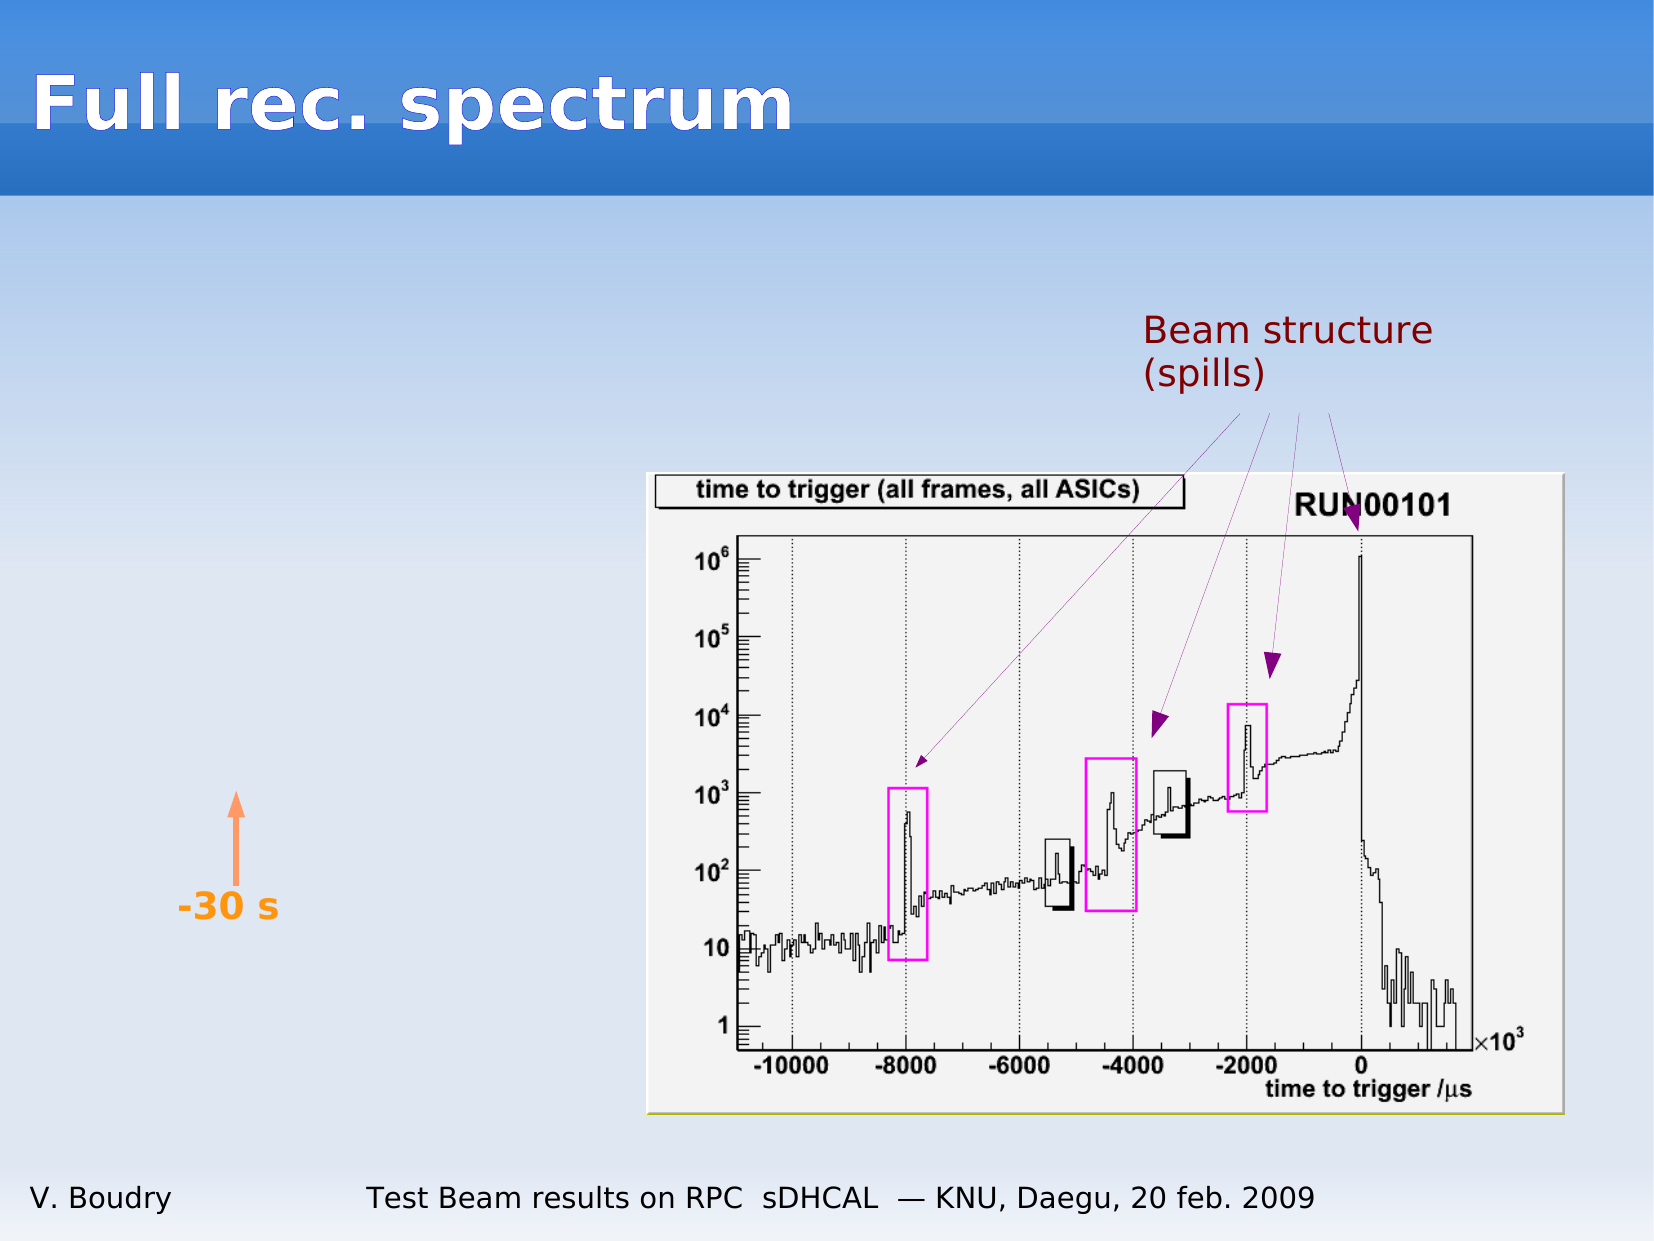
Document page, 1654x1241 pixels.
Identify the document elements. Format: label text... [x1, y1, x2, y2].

text_box Beam structure (spills) [1127, 301, 1449, 404]
title Full rec. spectrum [29, 7, 1654, 200]
picture [0, 0, 1654, 1241]
text_box -30 s [159, 874, 298, 939]
